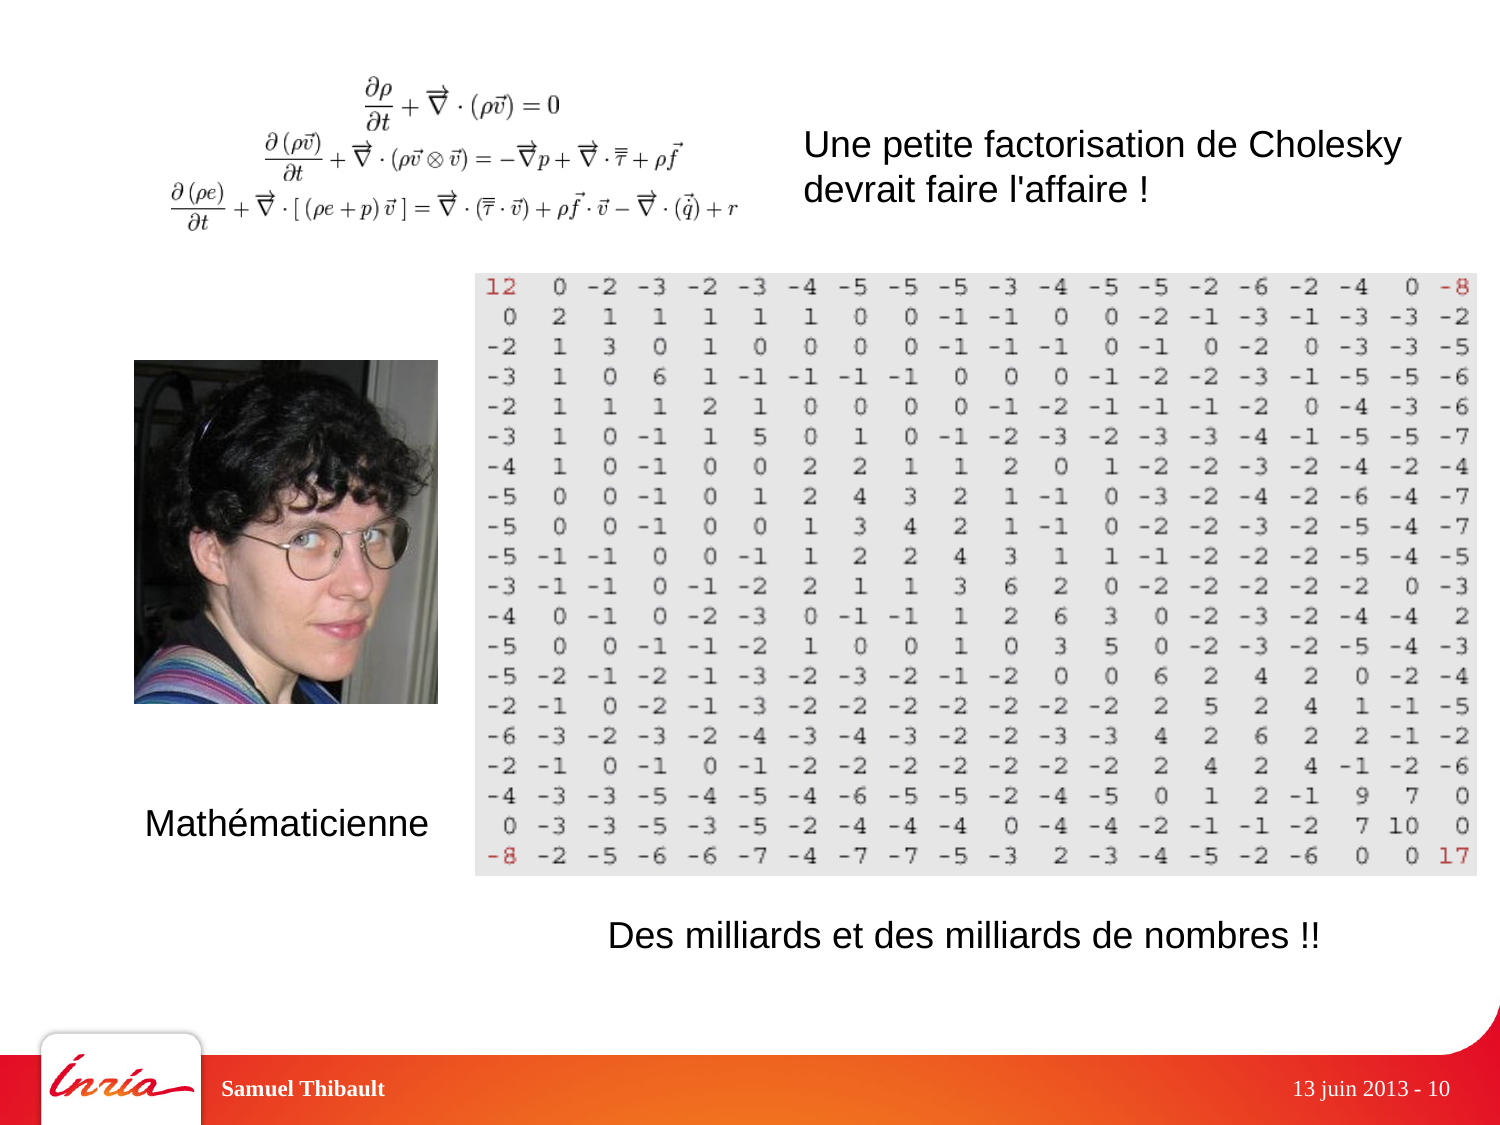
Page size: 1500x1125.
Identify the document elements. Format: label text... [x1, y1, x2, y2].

picture [171, 76, 738, 231]
text_box Des milliards et des milliards de nombres !! [592, 903, 1337, 964]
text_box Une petite factorisation de Cholesky devrait faire l'affaire ! [788, 112, 1418, 273]
picture [0, 947, 1500, 1125]
picture [134, 360, 438, 704]
picture [475, 273, 1477, 876]
text_box Mathématicienne [129, 791, 445, 852]
